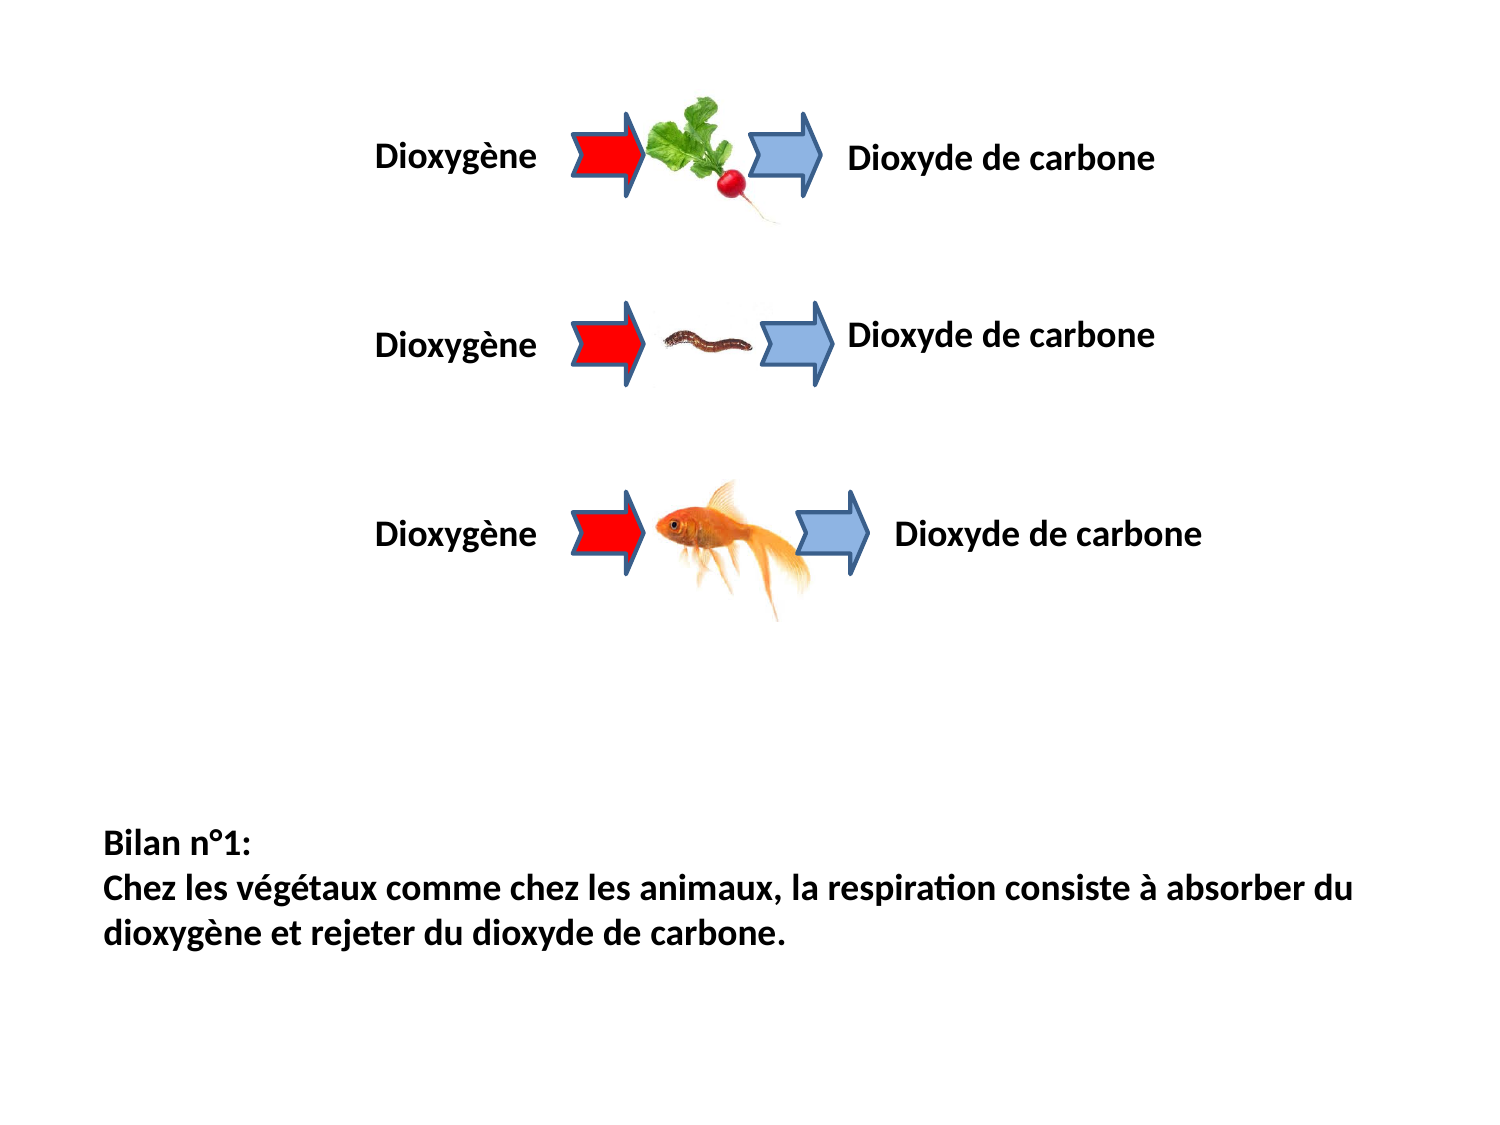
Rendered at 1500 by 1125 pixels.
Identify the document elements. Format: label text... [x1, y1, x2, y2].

text_box [797, 491, 869, 575]
text_box Dioxyde de carbone [832, 302, 1176, 363]
text_box [572, 113, 644, 197]
text_box [761, 302, 832, 386]
picture [620, 479, 822, 622]
text_box [572, 491, 644, 575]
text_box Dioxyde de carbone [832, 125, 1176, 186]
text_box Dioxygène [360, 123, 561, 184]
text_box Bilan n°1: Chez les végétaux comme chez les animaux, la respiration consiste à absorber du dioxygène et rejeter du dioxyde de carbone. [88, 810, 1459, 961]
text_box [749, 113, 821, 197]
picture [643, 302, 773, 399]
picture [643, 89, 786, 232]
text_box Dioxygène [360, 312, 561, 373]
text_box Dioxyde de carbone [879, 501, 1223, 562]
text_box Dioxygène [360, 501, 561, 562]
text_box [572, 302, 644, 386]
